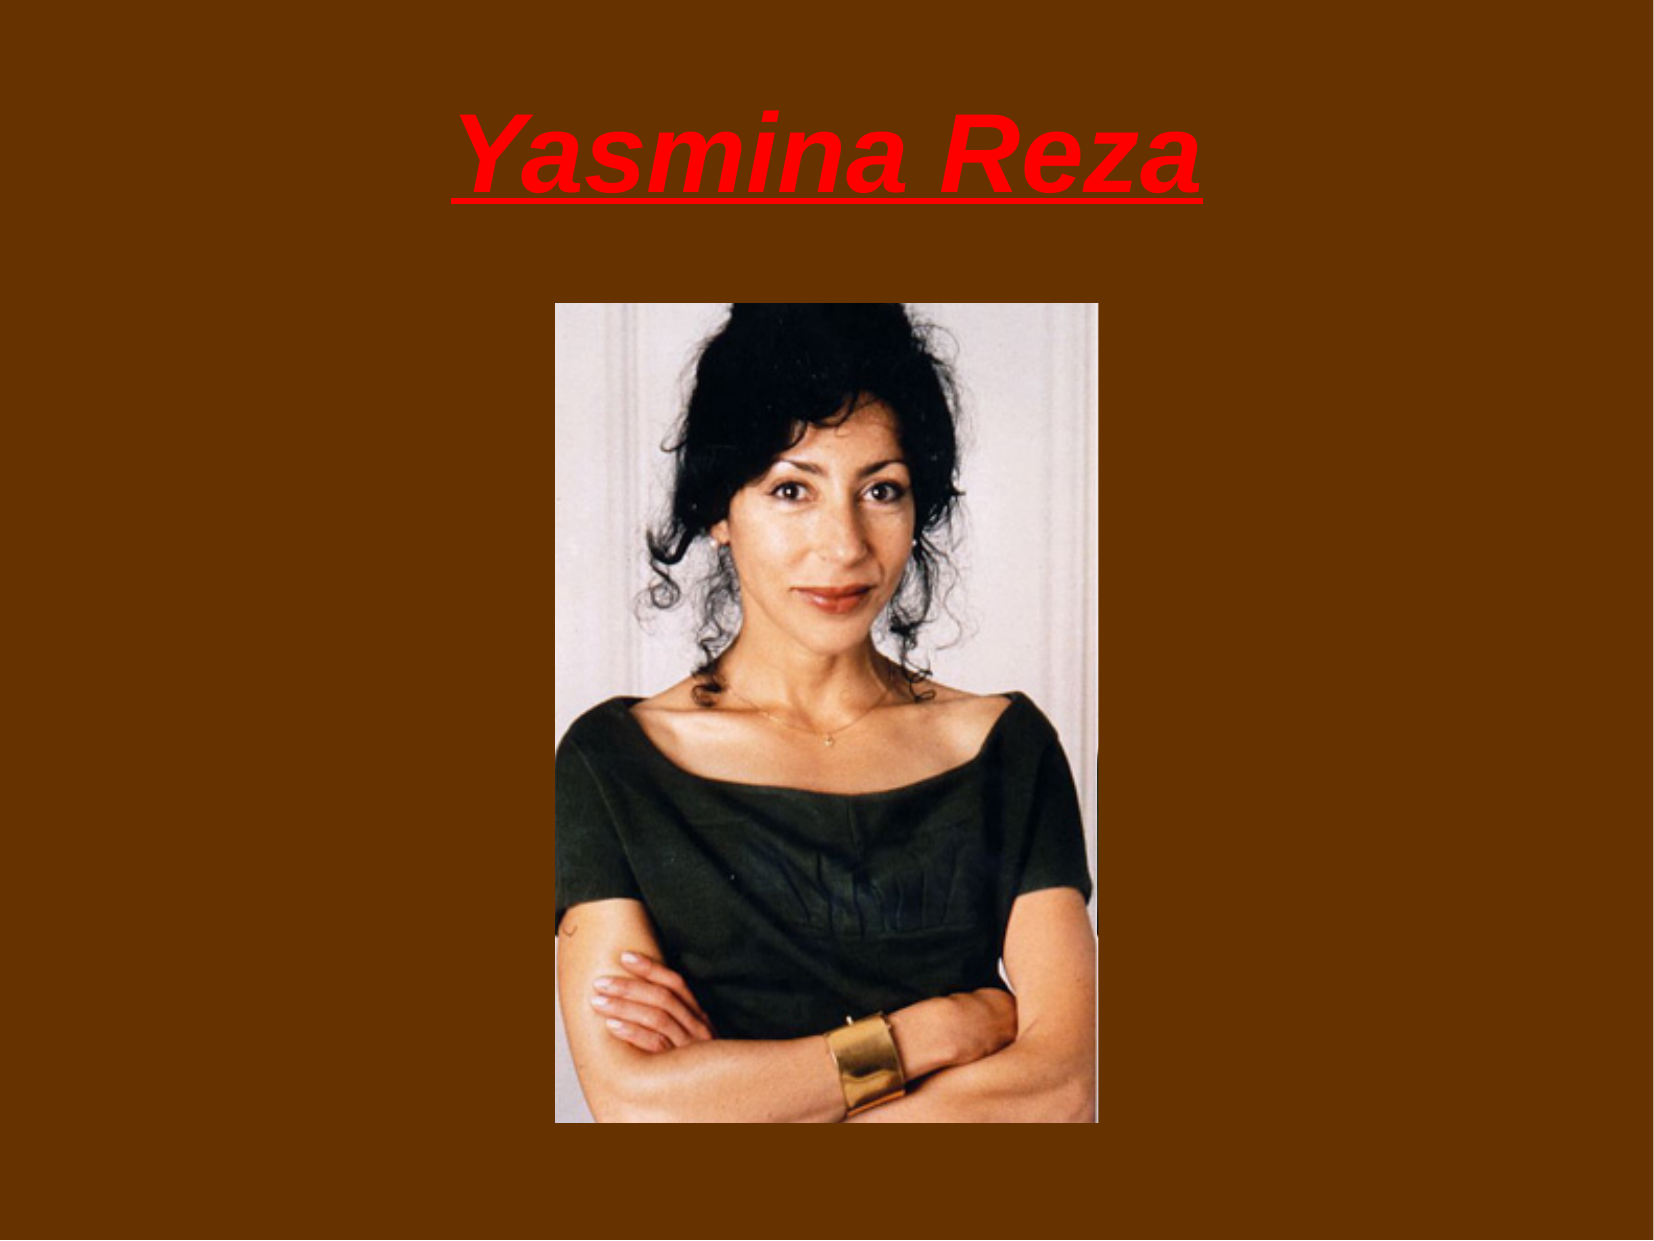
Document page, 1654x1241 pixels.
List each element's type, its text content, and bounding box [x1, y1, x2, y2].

list [555, 303, 1099, 1123]
title Yasmina Reza [82, 49, 1571, 257]
